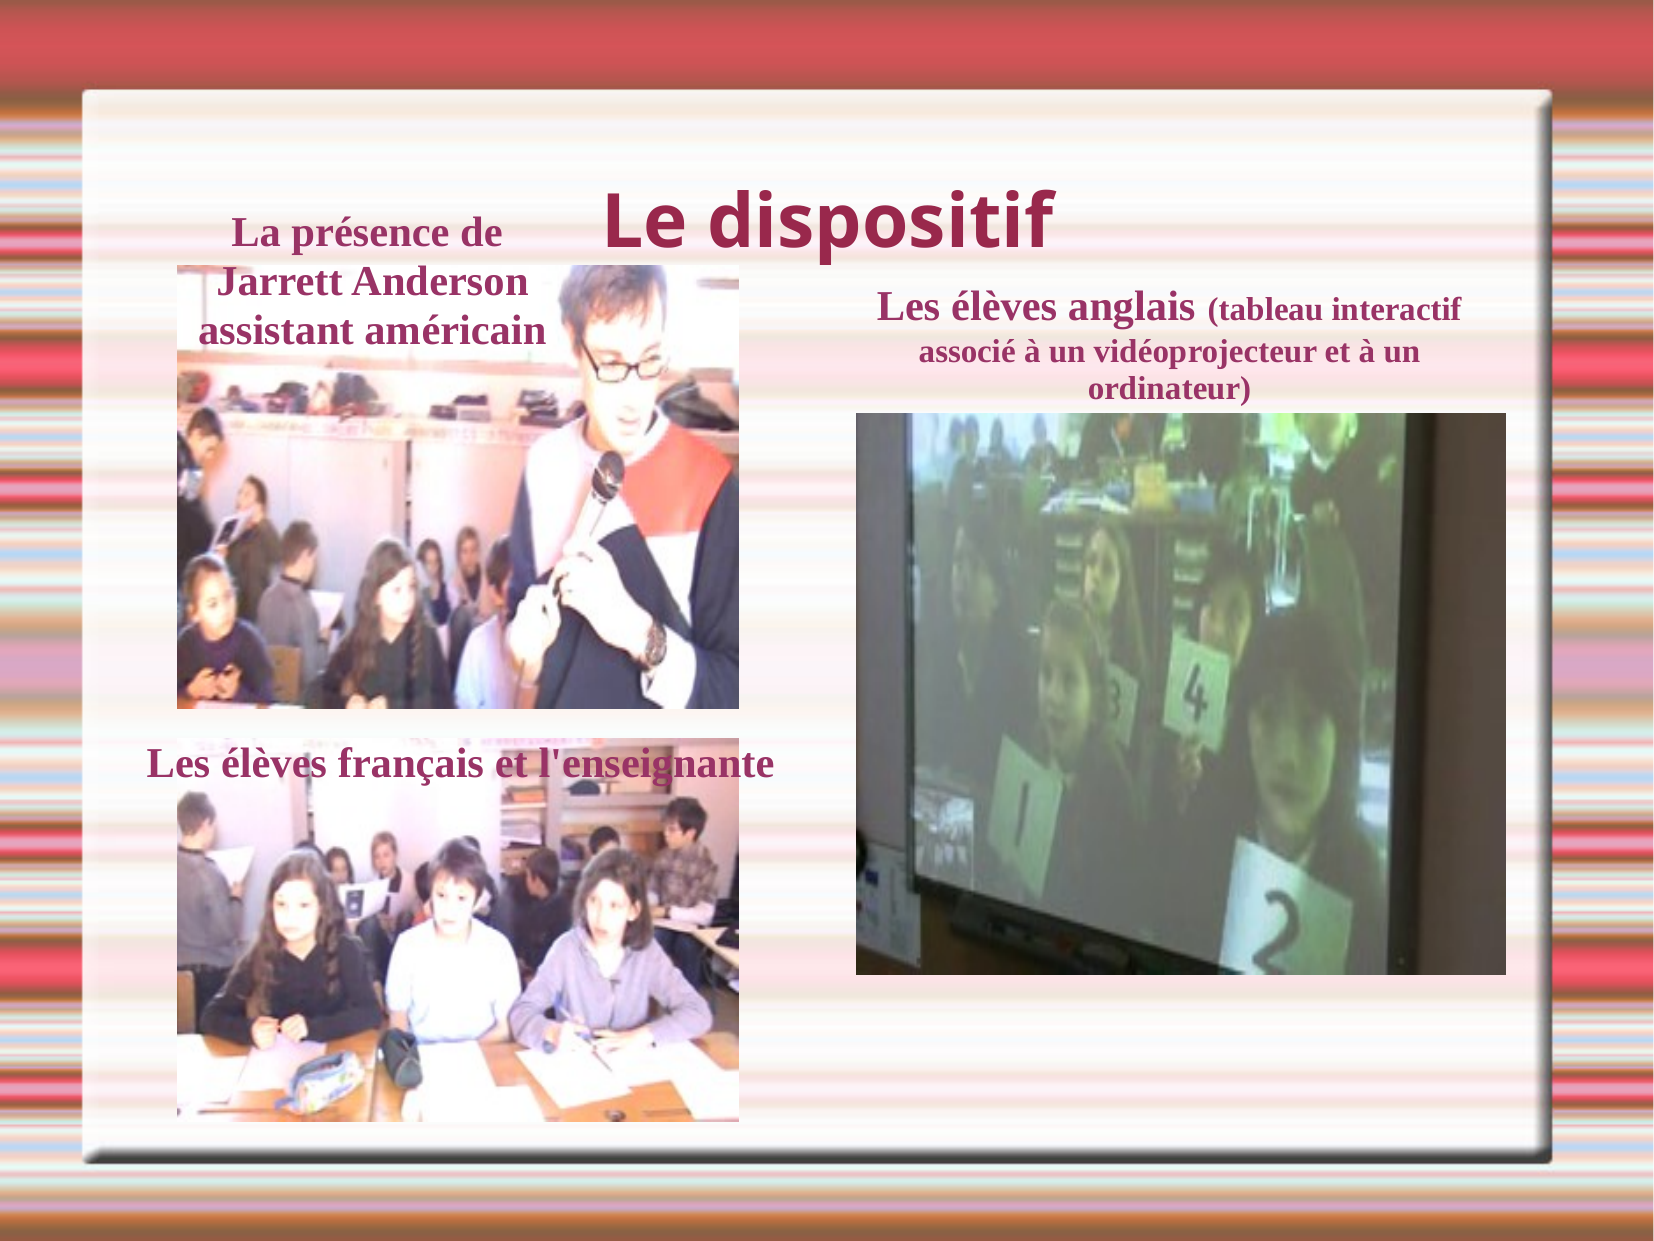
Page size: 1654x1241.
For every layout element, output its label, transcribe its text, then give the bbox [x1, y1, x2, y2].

title Le dispositif [121, 114, 1534, 322]
chart [123, 719, 798, 1111]
chart [34, 206, 709, 580]
chart [832, 276, 1506, 650]
picture [0, 0, 1654, 1241]
